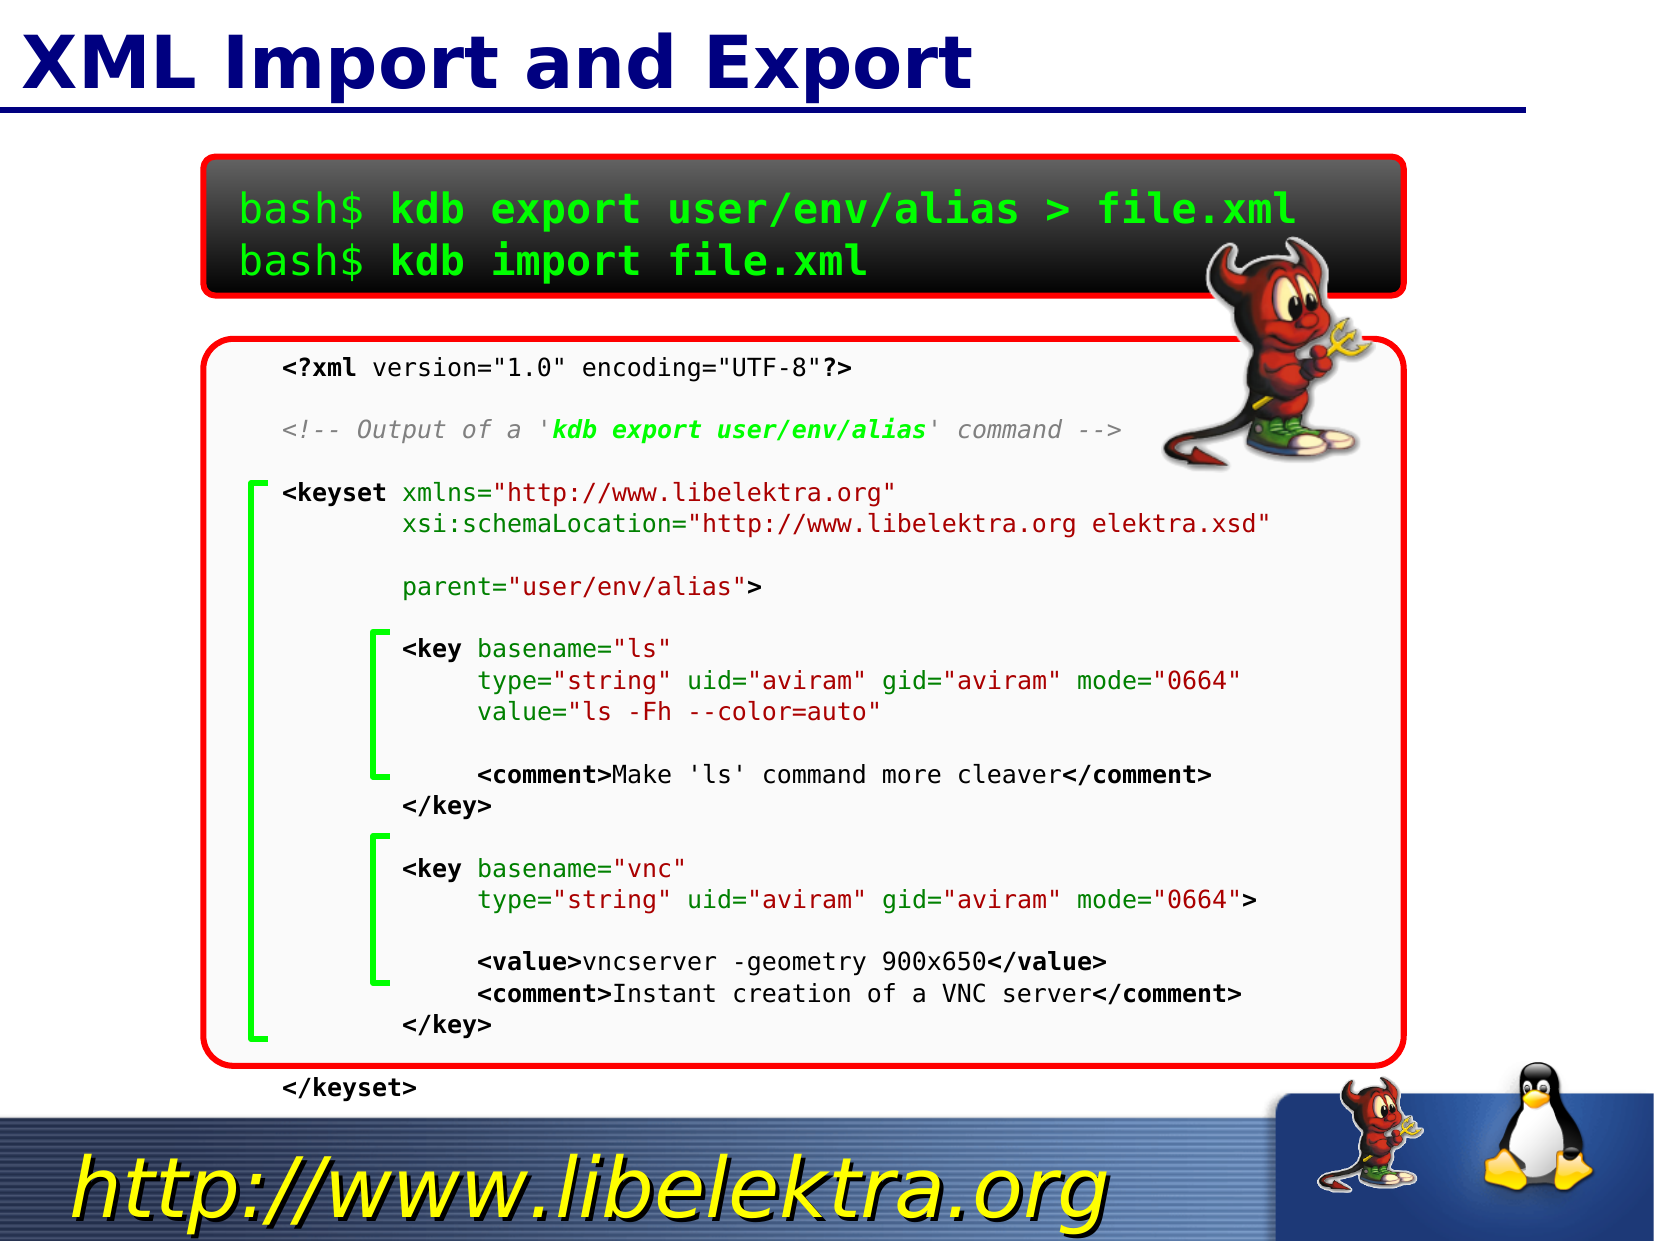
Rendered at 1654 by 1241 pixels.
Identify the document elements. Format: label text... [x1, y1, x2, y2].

text_box [203, 156, 1404, 296]
picture [1161, 236, 1376, 473]
text_box <?xml version="1.0" encoding="UTF-8"?> <!-- Output of a 'kdb export user/env/alias' command --> <keyset xmlns="http://www.libelektra.org" xsi:schemaLocation="http://www.libelektra.org elektra.xsd" parent="user/env/alias"> <key basename="ls" type="string" uid="aviram" gid="aviram" mode="0664" value="ls -Fh --color=auto" <comment>Make 'ls' command more cleaver</comment> </key> <key basename="vnc" type="string" uid="aviram" gid="aviram" mode="0664"> <value>vncserver -geometry 900x650</value> <comment>Instant creation of a VNC server</comment> </key> </keyset> [282, 350, 1376, 1101]
picture [0, 1061, 1654, 1241]
text_box bash$ kdb export user/env/alias > file.xml bash$ kdb import file.xml [238, 181, 1299, 282]
text_box [1376, 338, 1404, 1066]
text_box [203, 338, 1161, 1066]
text_box XML Import and Export [21, 14, 1611, 111]
